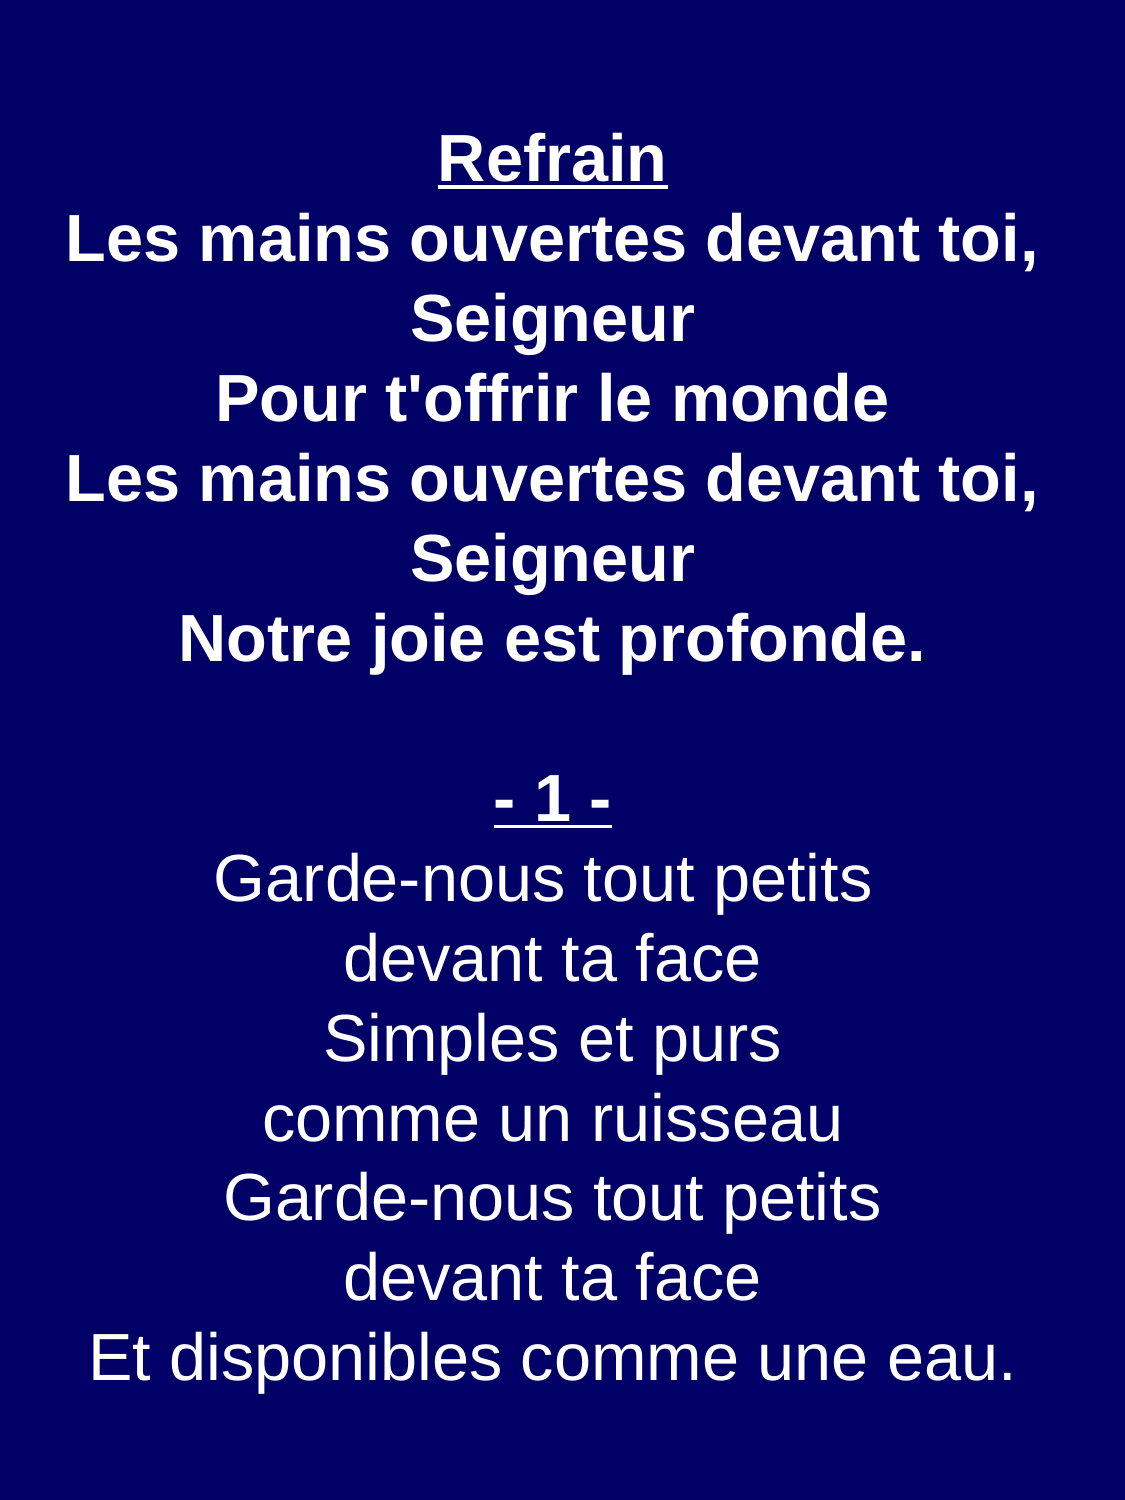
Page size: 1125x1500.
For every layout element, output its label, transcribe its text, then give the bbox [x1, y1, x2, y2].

text_box Refrain Les mains ouvertes devant toi, Seigneur Pour t'offrir le monde Les mains ouvertes devant toi, Seigneur Notre joie est profonde. - 1 - Garde-nous tout petits devant ta face Simples et purs comme un ruisseau Garde-nous tout petits devant ta face Et disponibles comme une eau. [11, 47, 1094, 1402]
